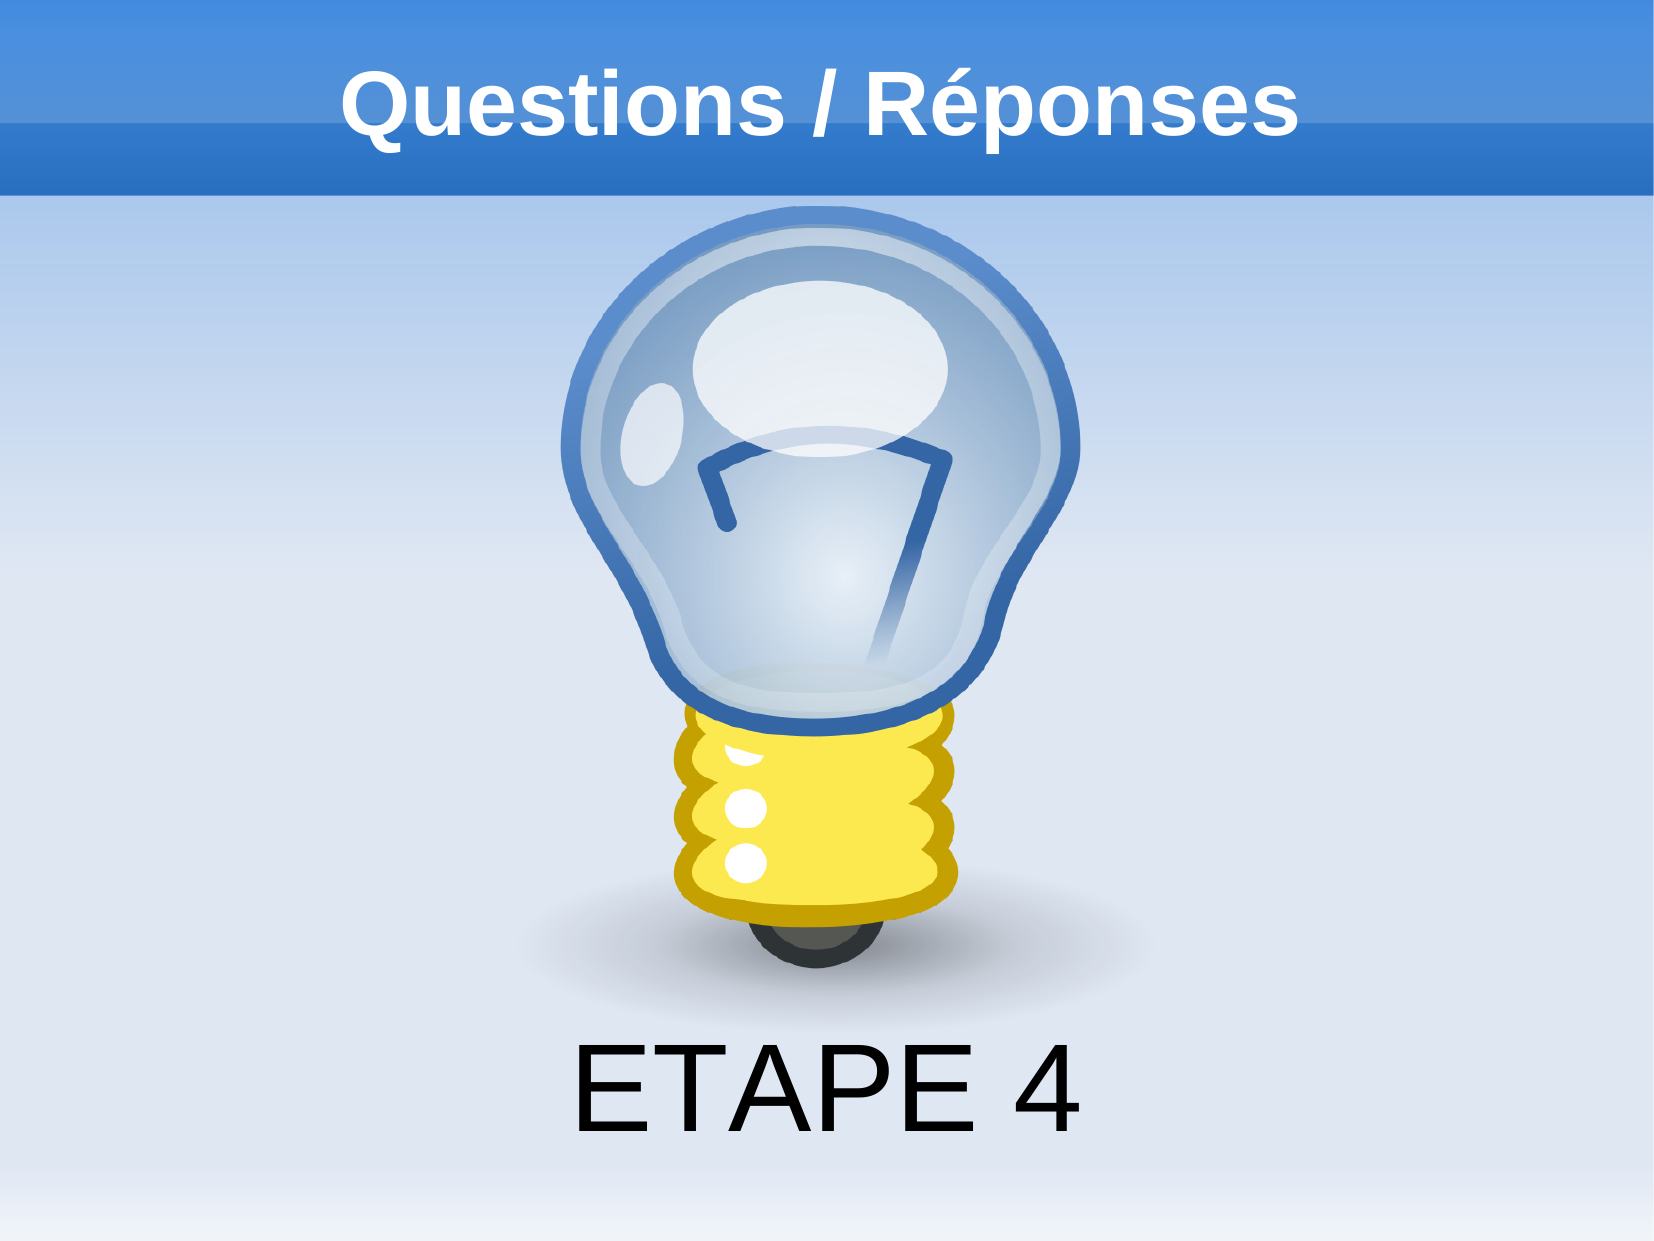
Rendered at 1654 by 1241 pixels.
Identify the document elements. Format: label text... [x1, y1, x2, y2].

title Questions / Réponses [76, 0, 1565, 208]
picture [0, 0, 1654, 1241]
text_box ETAPE 4 [554, 1034, 1093, 1182]
